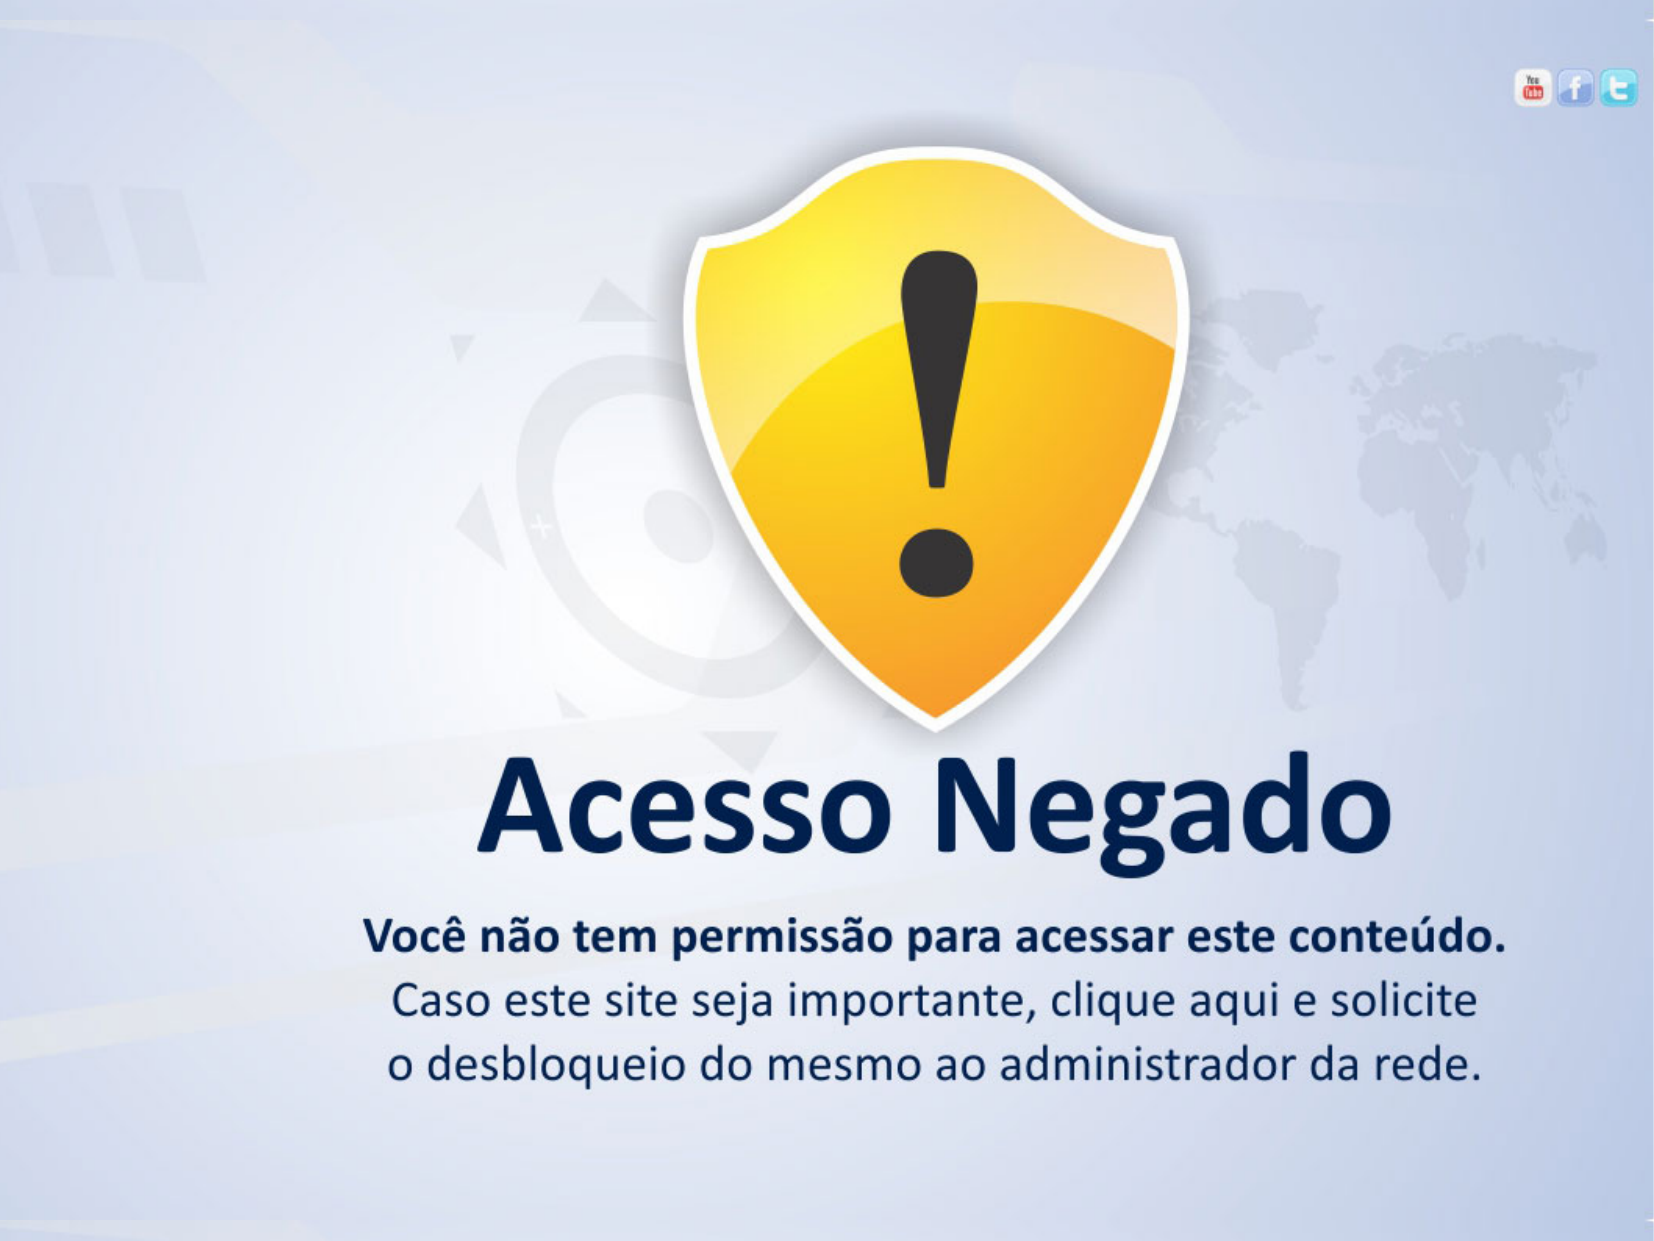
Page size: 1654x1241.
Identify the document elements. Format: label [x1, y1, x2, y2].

subtitle [0, 0, 1654, 1241]
